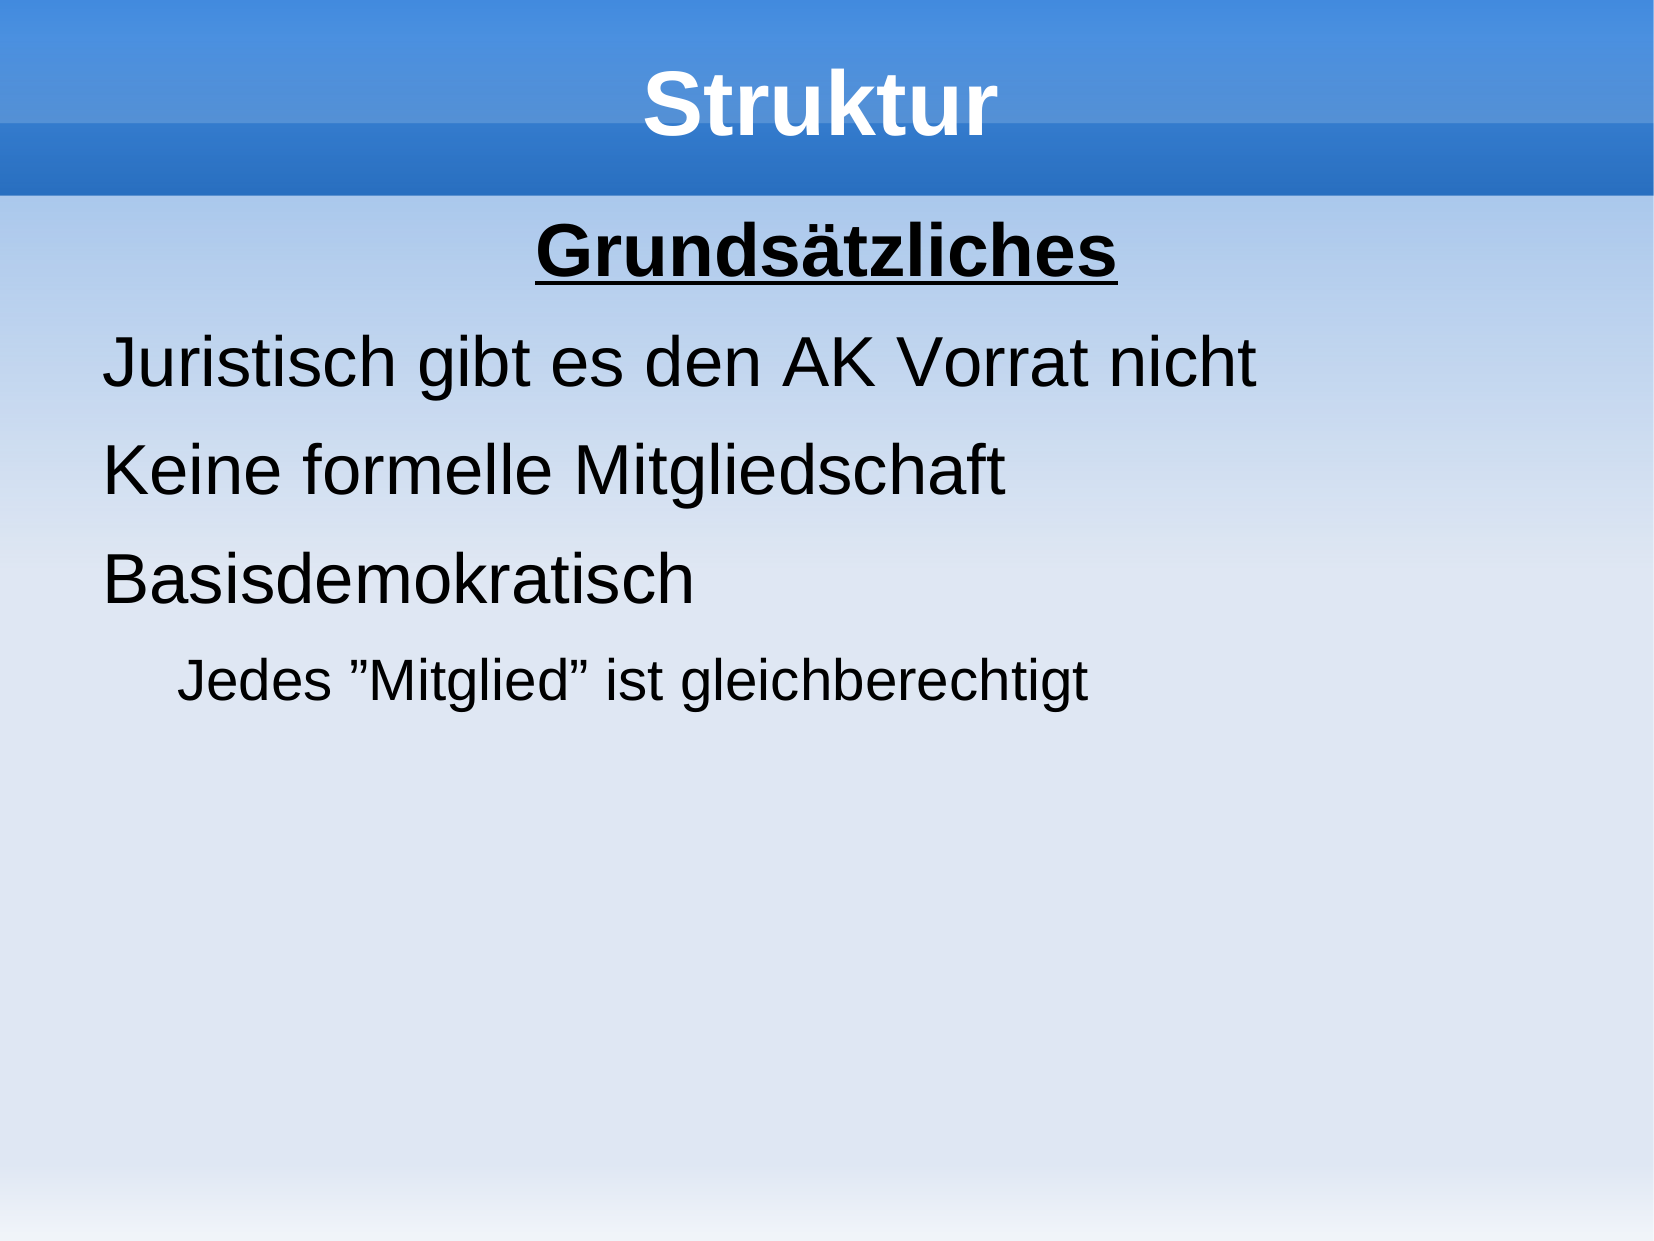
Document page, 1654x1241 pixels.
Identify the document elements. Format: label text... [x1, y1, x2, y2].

title Struktur [76, 7, 1565, 200]
picture [0, 0, 1654, 1241]
list Grundsätzliches Juristisch gibt es den AK Vorrat nicht Keine formelle Mitgliedschaft Basisdemokratisch Jedes ”Mitglied” ist gleichberechtigt [82, 208, 1571, 1013]
